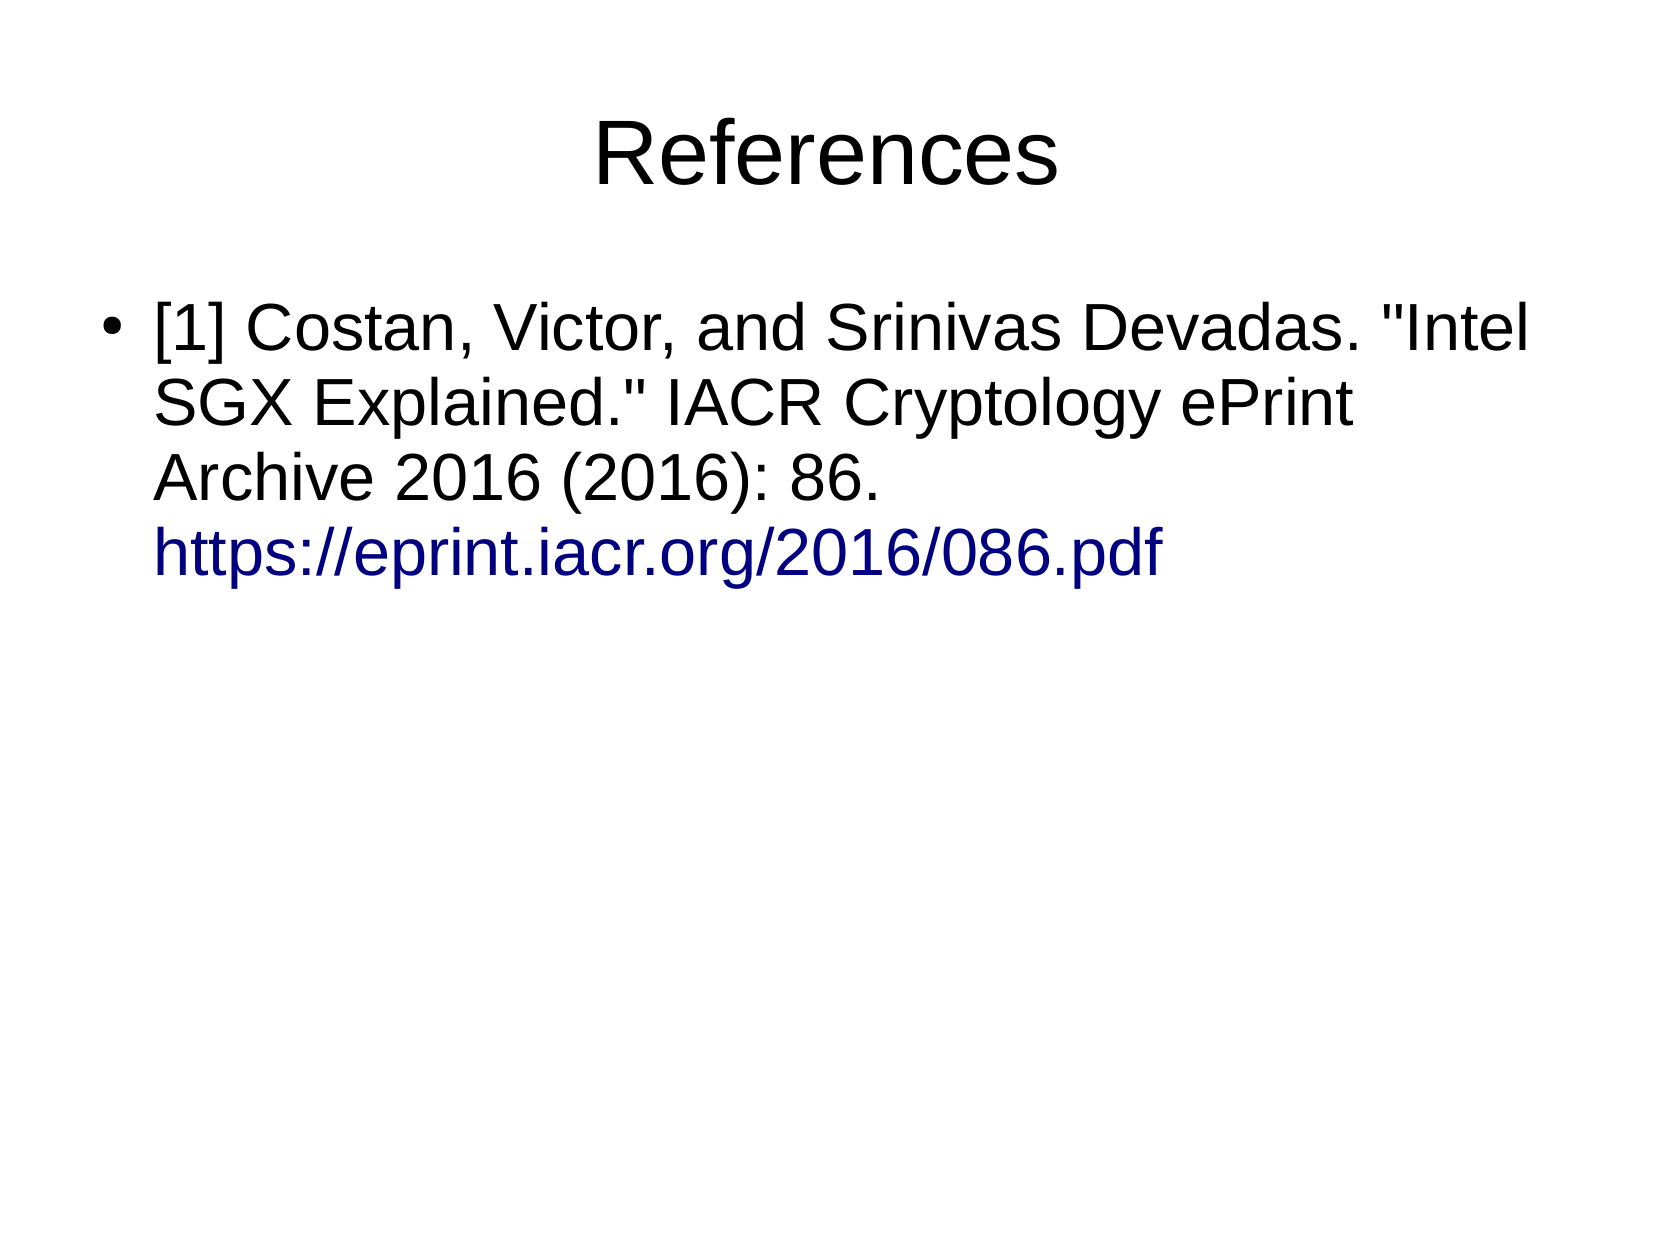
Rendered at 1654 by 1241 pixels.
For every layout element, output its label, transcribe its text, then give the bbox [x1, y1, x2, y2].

list [1] Costan, Victor, and Srinivas Devadas. "Intel SGX Explained." IACR Cryptology ePrint Archive 2016 (2016): 86. https://eprint.iacr.org/2016/086.pdf [82, 290, 1571, 1010]
title References [82, 49, 1571, 257]
